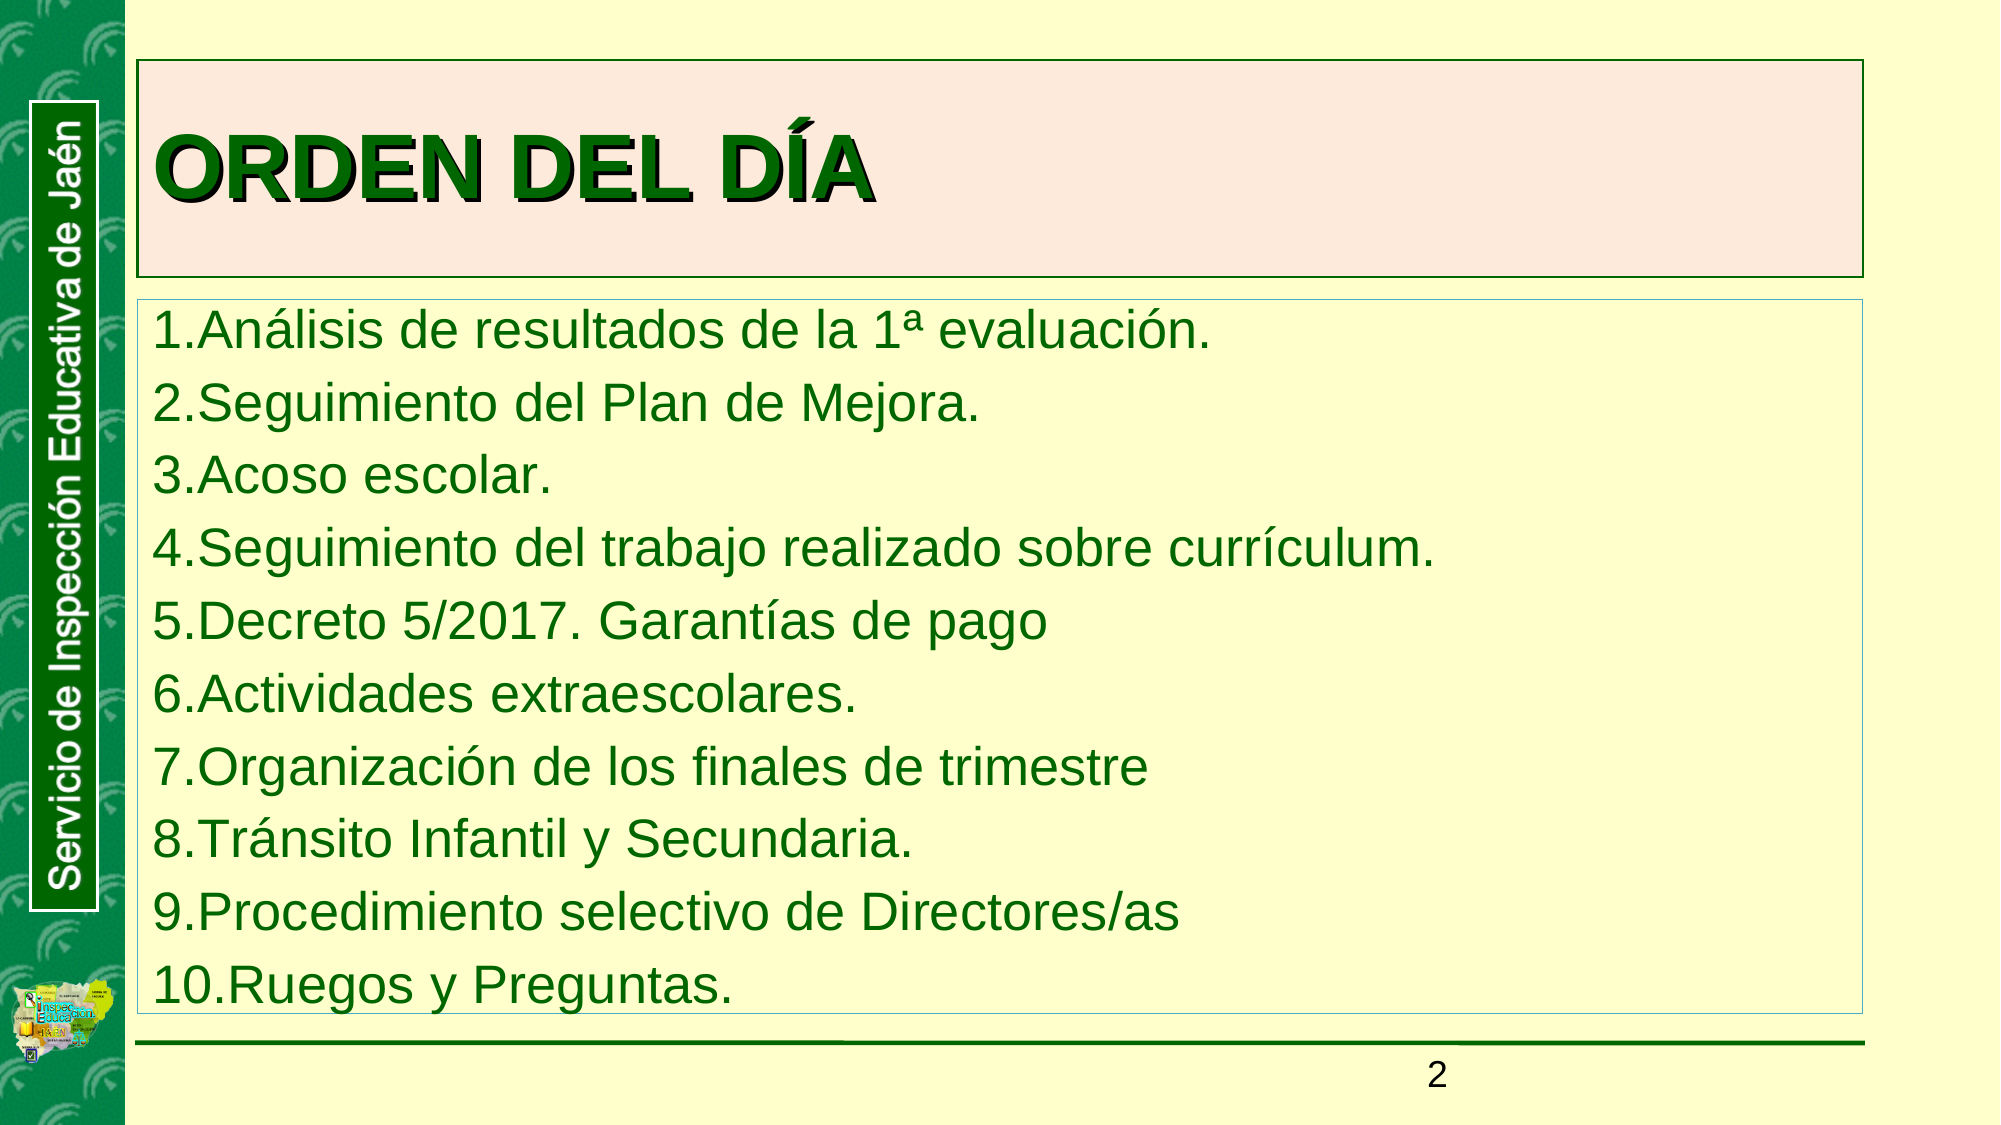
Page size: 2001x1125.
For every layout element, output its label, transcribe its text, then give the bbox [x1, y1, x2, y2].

text_box Análisis de resultados de la 1ª evaluación. Seguimiento del Plan de Mejora. Acoso escolar. Seguimiento del trabajo realizado sobre currículum. Decreto 5/2017. Garantías de pago Actividades extraescolares. Organización de los finales de trimestre Tránsito Infantil y Secundaria. Procedimiento selectivo de Directores/as Ruegos y Preguntas. [137, 299, 1863, 1014]
text_box <número> [1412, 1042, 1863, 1103]
picture [0, 0, 125, 1125]
text_box ORDEN DEL DÍA [137, 59, 1863, 278]
